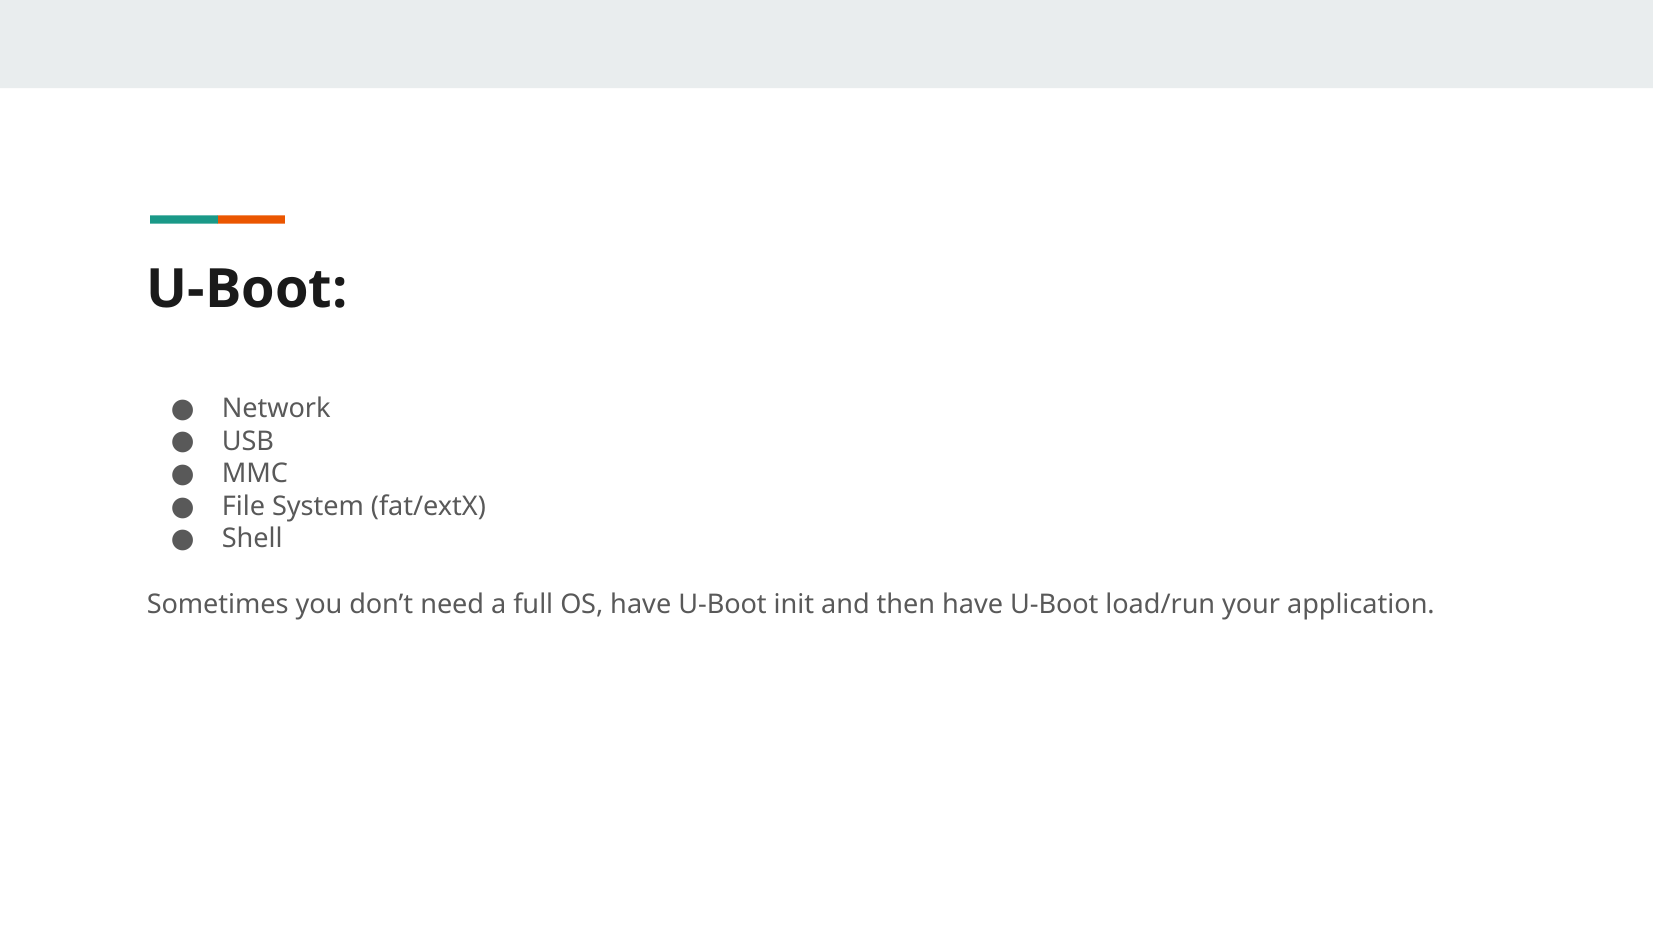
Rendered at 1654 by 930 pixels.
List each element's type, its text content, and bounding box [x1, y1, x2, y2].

list Network USB MMC File System (fat/extX) Shell Sometimes you don’t need a full OS, have U-Boot init and then have U-Boot load/run your application. [131, 375, 1522, 785]
title U-Boot: [131, 238, 1522, 336]
